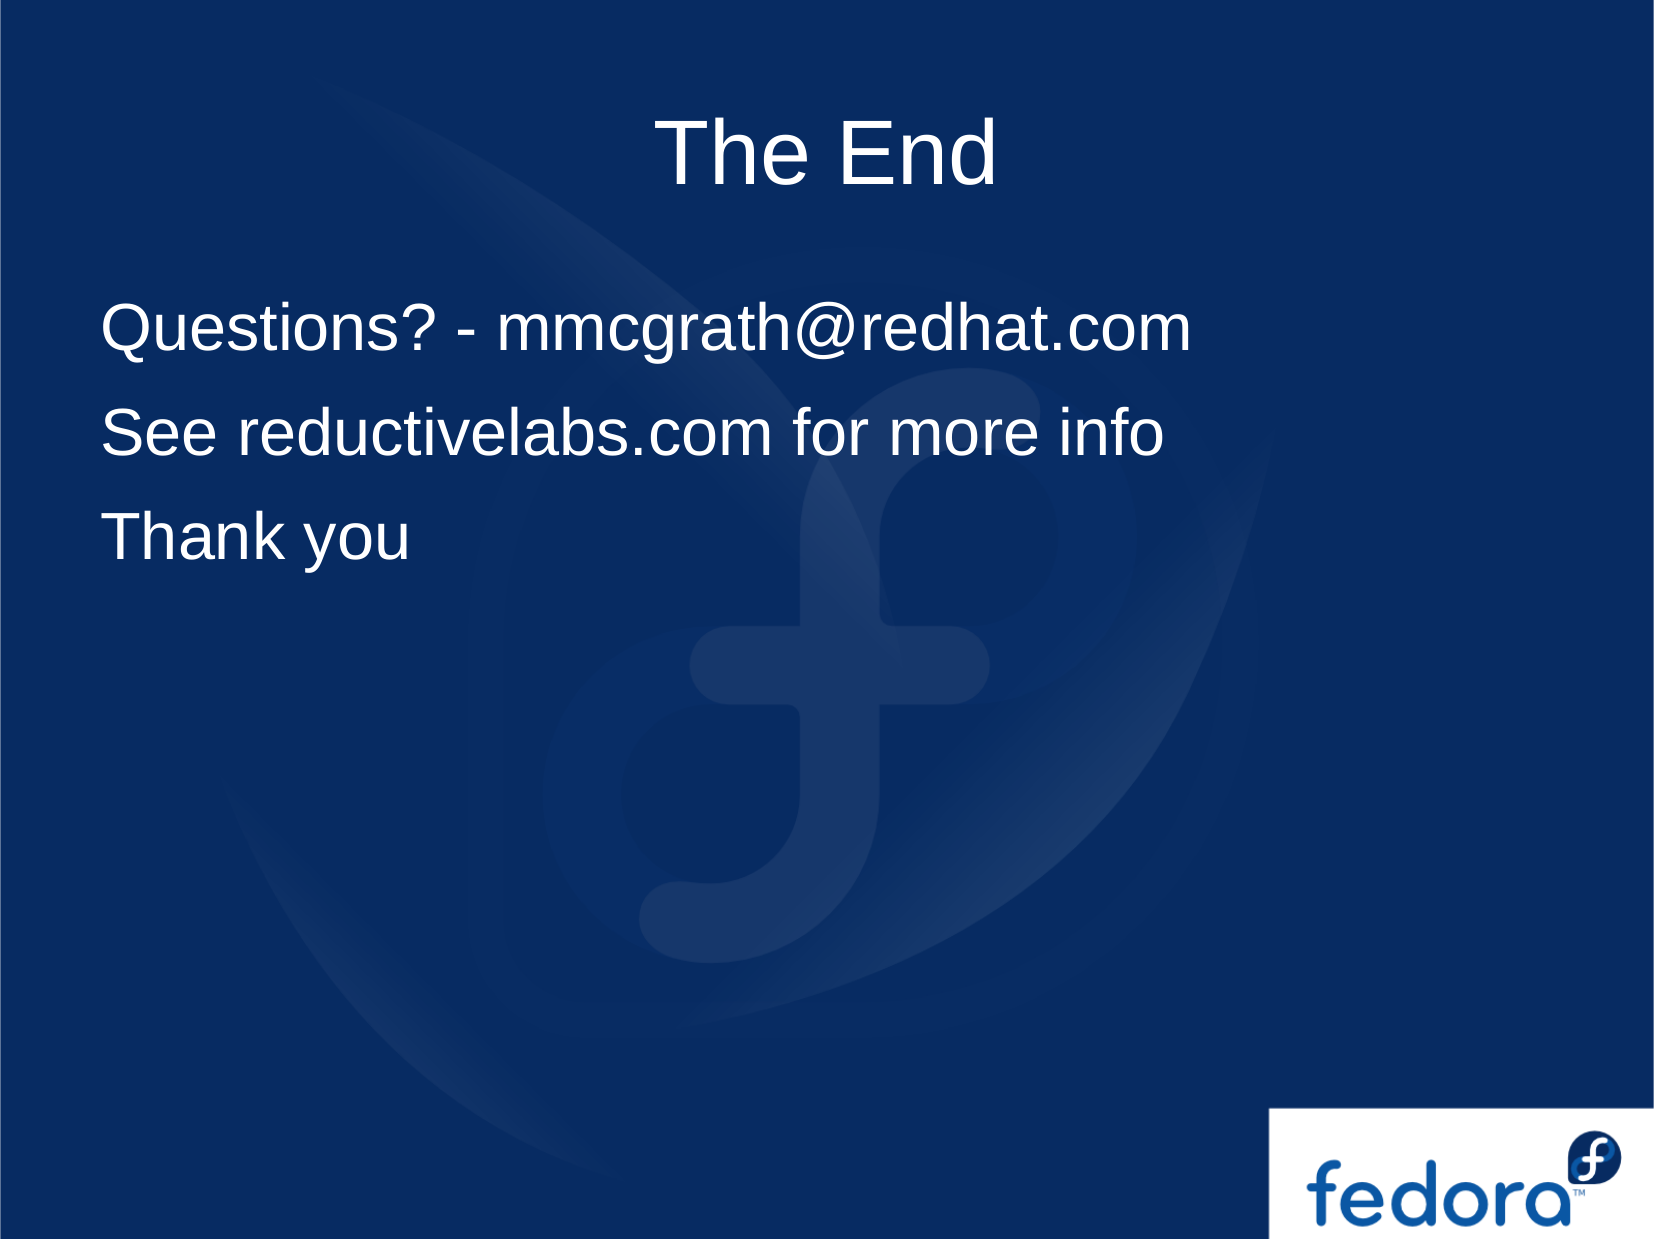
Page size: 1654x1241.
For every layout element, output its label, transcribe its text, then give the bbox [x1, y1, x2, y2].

title The End [82, 56, 1571, 250]
list Questions? - mmcgrath@redhat.com See reductivelabs.com for more info Thank you [82, 290, 1571, 1094]
picture [0, 0, 1654, 1239]
